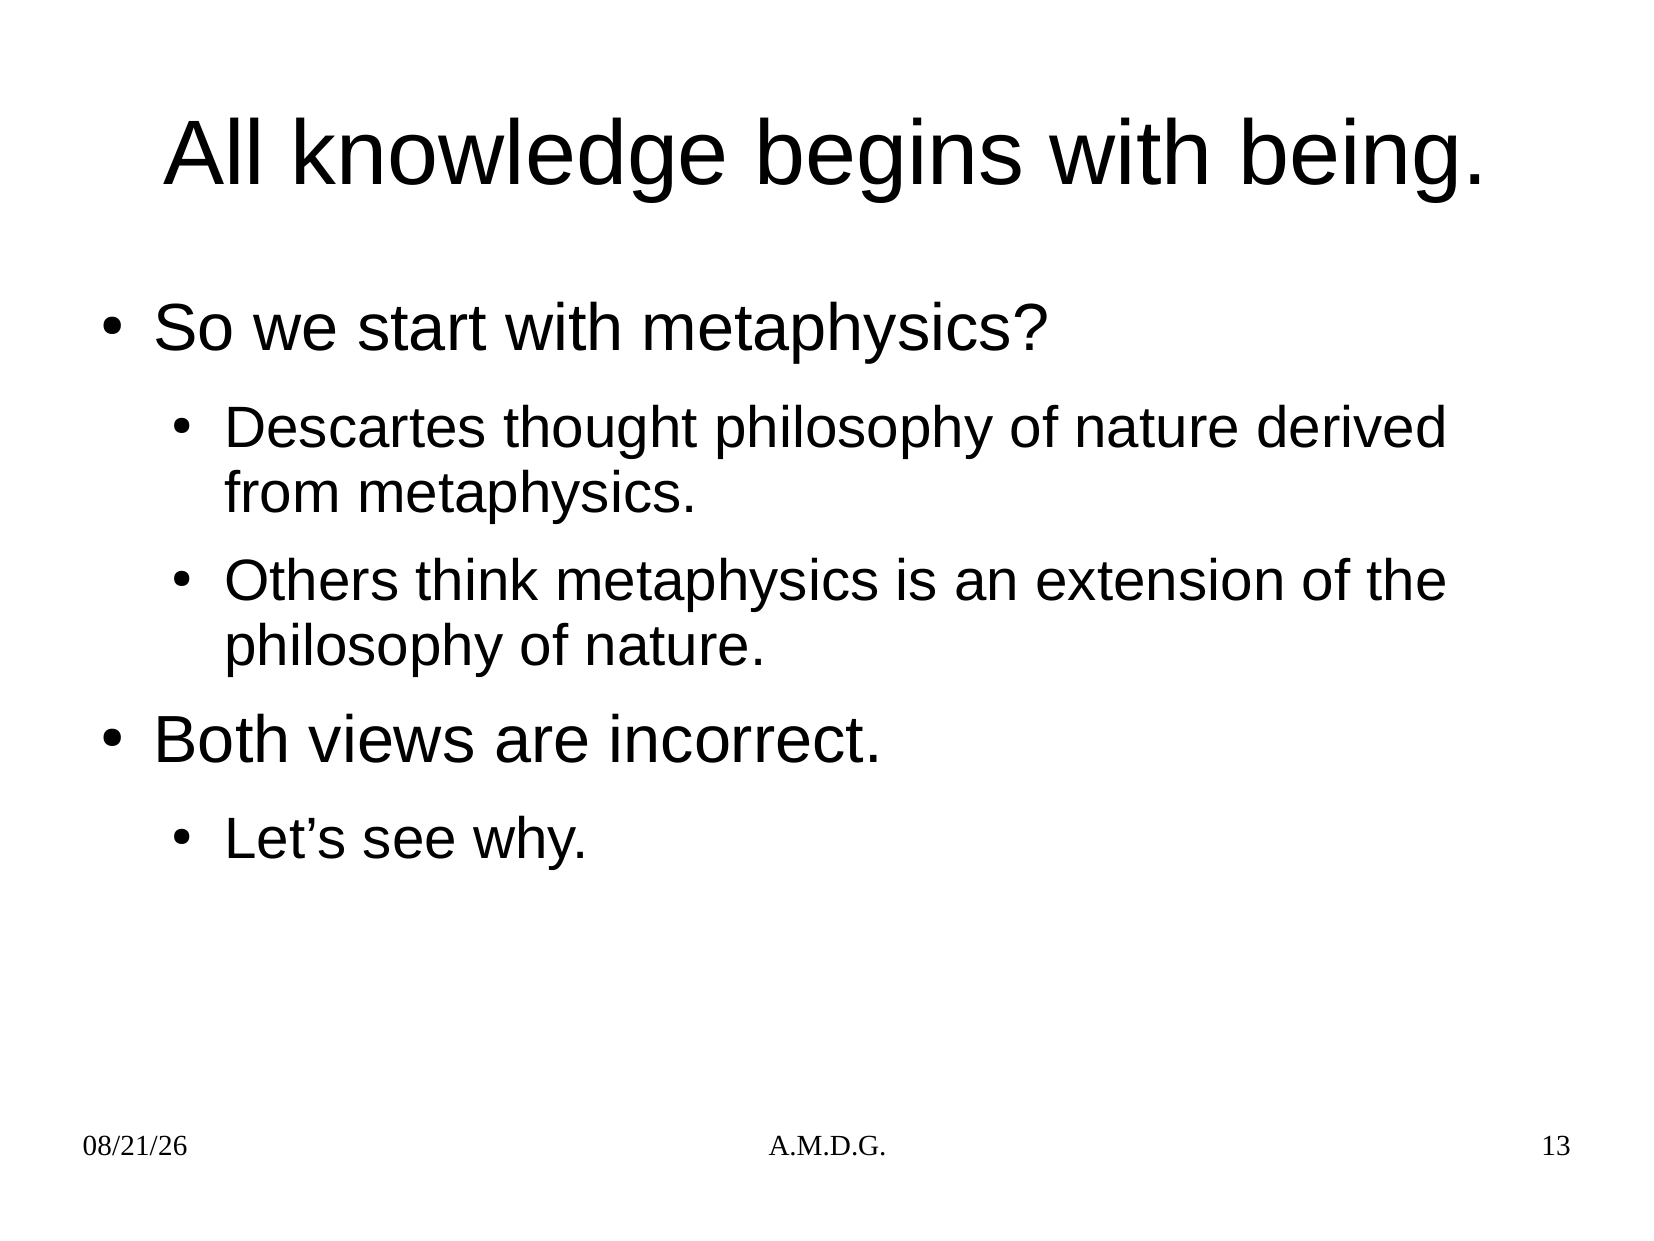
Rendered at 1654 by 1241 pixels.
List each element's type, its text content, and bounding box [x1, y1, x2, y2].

list So we start with metaphysics? Descartes thought philosophy of nature derived from metaphysics. Others think metaphysics is an extension of the philosophy of nature. Both views are incorrect. Let’s see why. [82, 290, 1571, 1109]
title All knowledge begins with being. [82, 49, 1571, 257]
